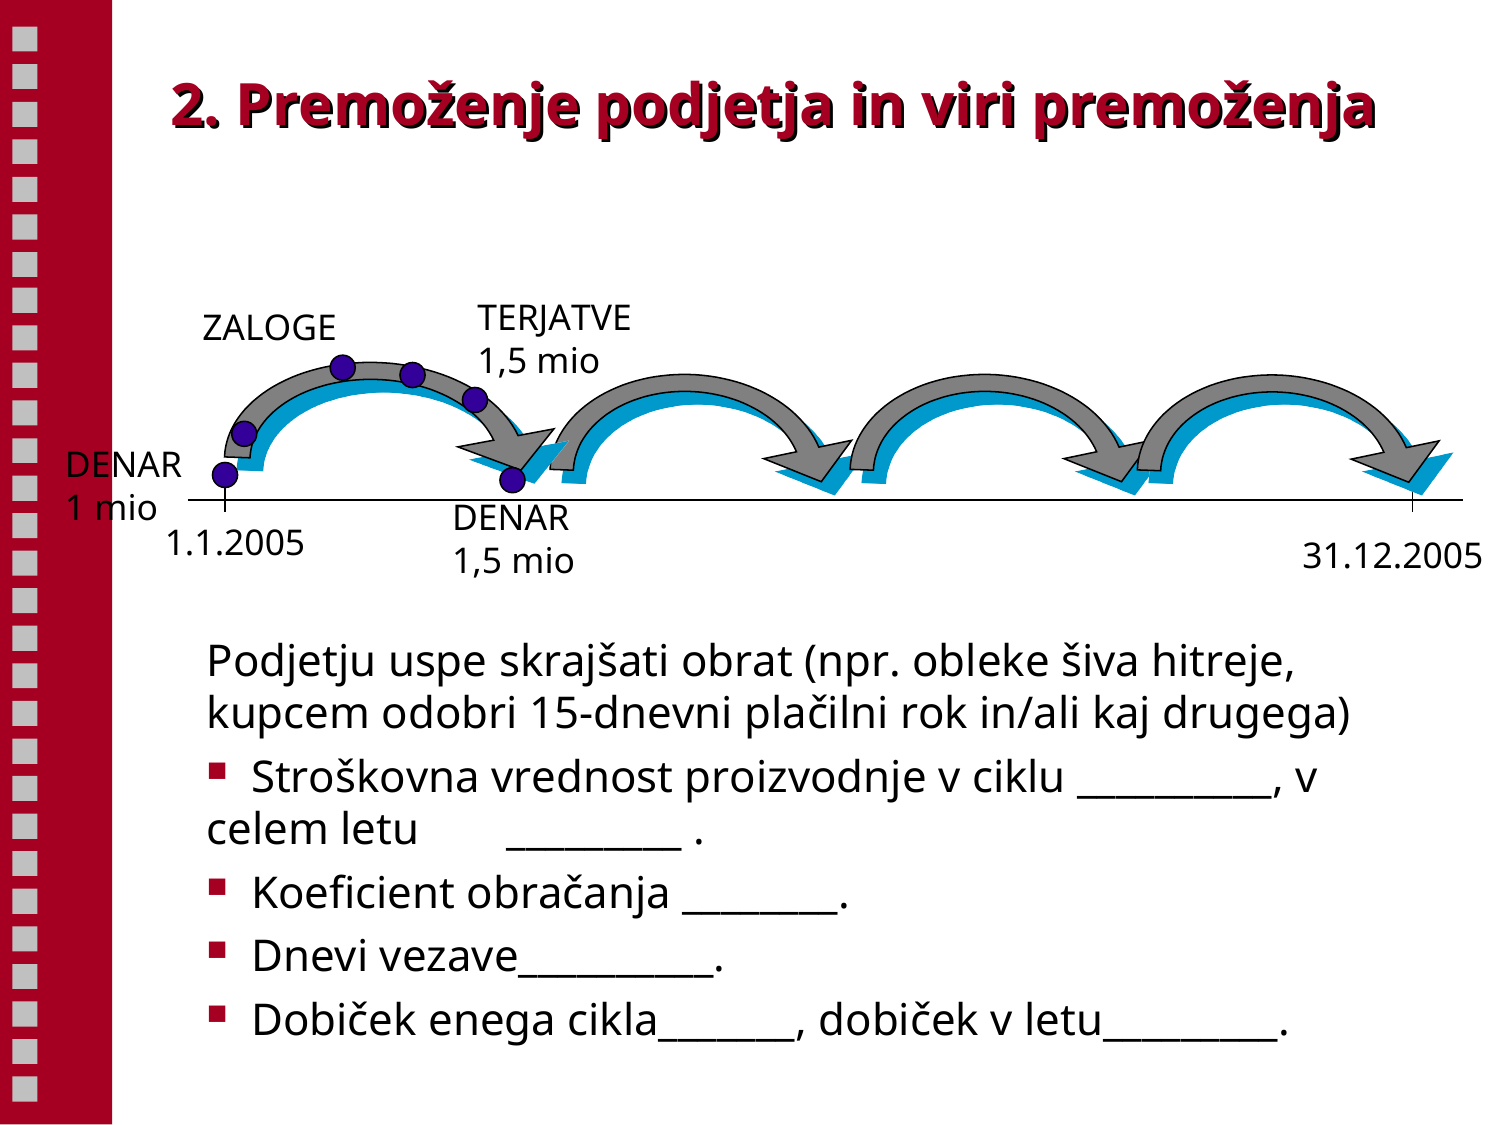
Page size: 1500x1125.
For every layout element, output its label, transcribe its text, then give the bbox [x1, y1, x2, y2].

text_box 1.1.2005 [249, 536, 259, 553]
text_box ZALOGE [187, 297, 426, 356]
text_box [550, 375, 852, 482]
text_box [229, 356, 554, 493]
text_box DENAR 1,5 mio [437, 487, 801, 588]
list Podjetju uspe skrajšati obrat (npr. obleke šiva hitreje, kupcem odobri 15-dnevni plačilni rok in/ali kaj drugega) Stroškovna vrednost proizvodnje v ciklu __________, v celem letu _________ . Koeficient obračanja ________. Dnevi vezave__________. Dobiček enega cikla_______, dobiček v letu_________. [191, 624, 1467, 1063]
text_box [850, 374, 1440, 483]
text_box DENAR 1 mio [49, 434, 288, 536]
text_box 1.1.2005 [269, 536, 279, 553]
text_box 31.12.2005 [1287, 524, 1500, 583]
text_box 1.1.2005 [150, 512, 363, 571]
title 2. Premoženje podjetja in viri premoženja [136, 30, 1412, 173]
text_box TERJATVE 1,5 mio [462, 287, 700, 388]
